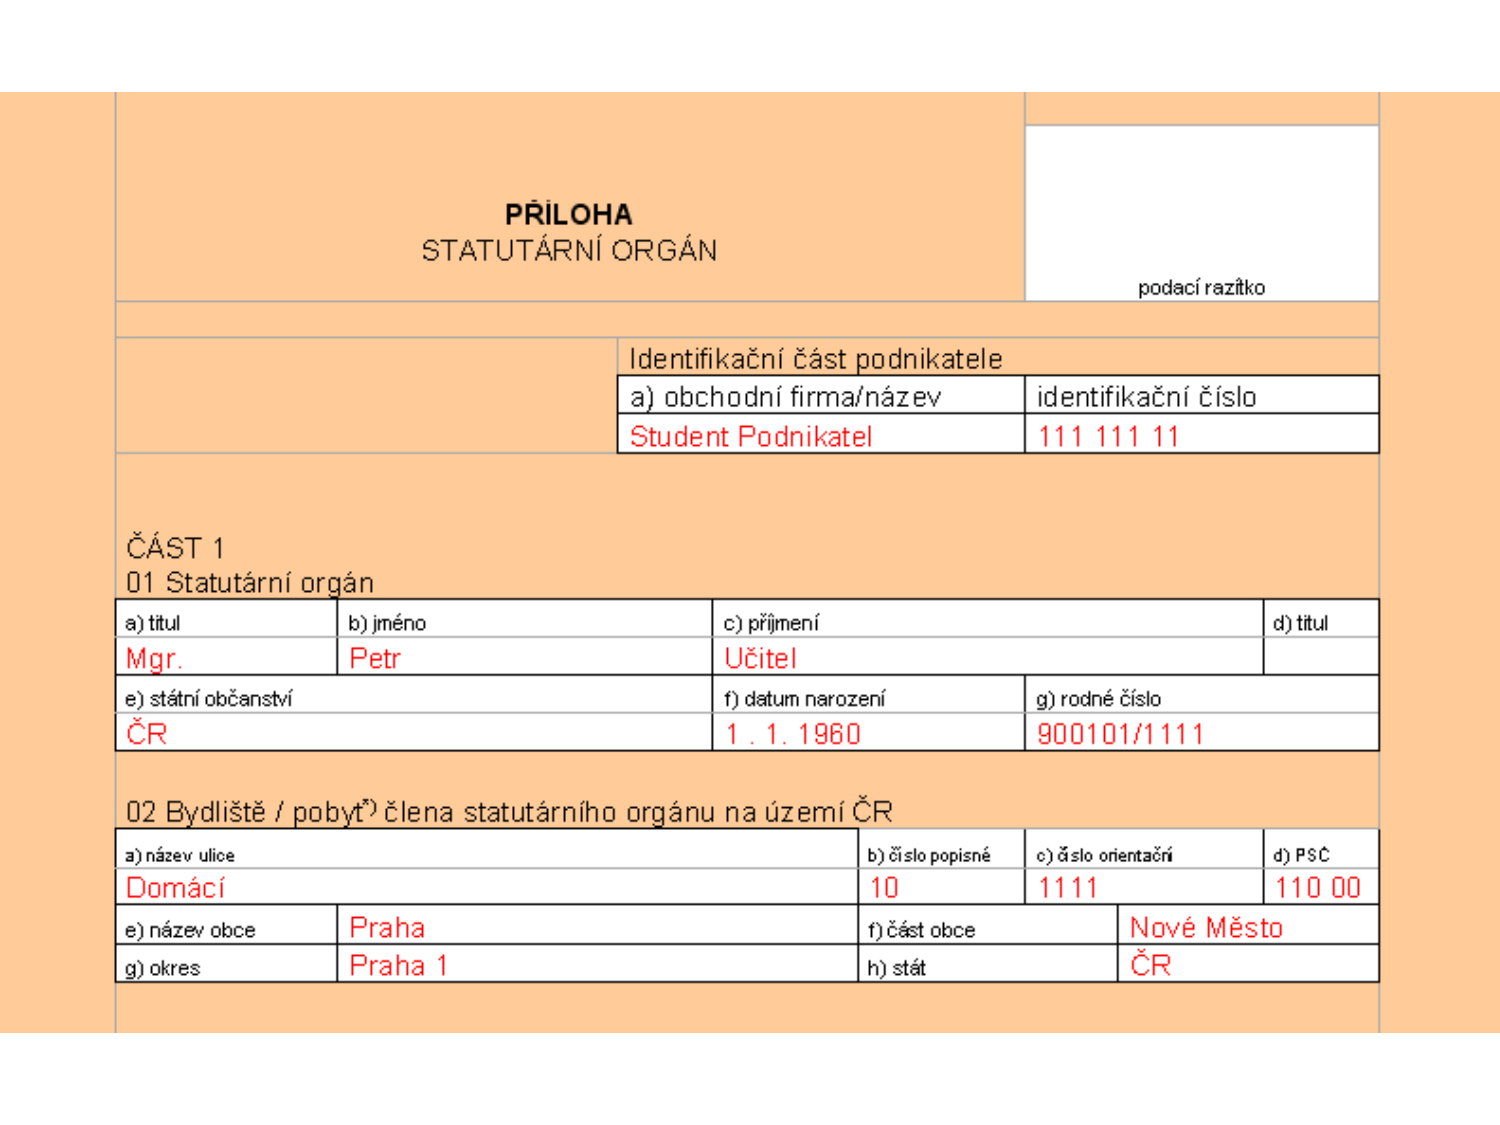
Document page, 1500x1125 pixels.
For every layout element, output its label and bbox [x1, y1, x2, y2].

picture [0, 92, 1500, 1033]
